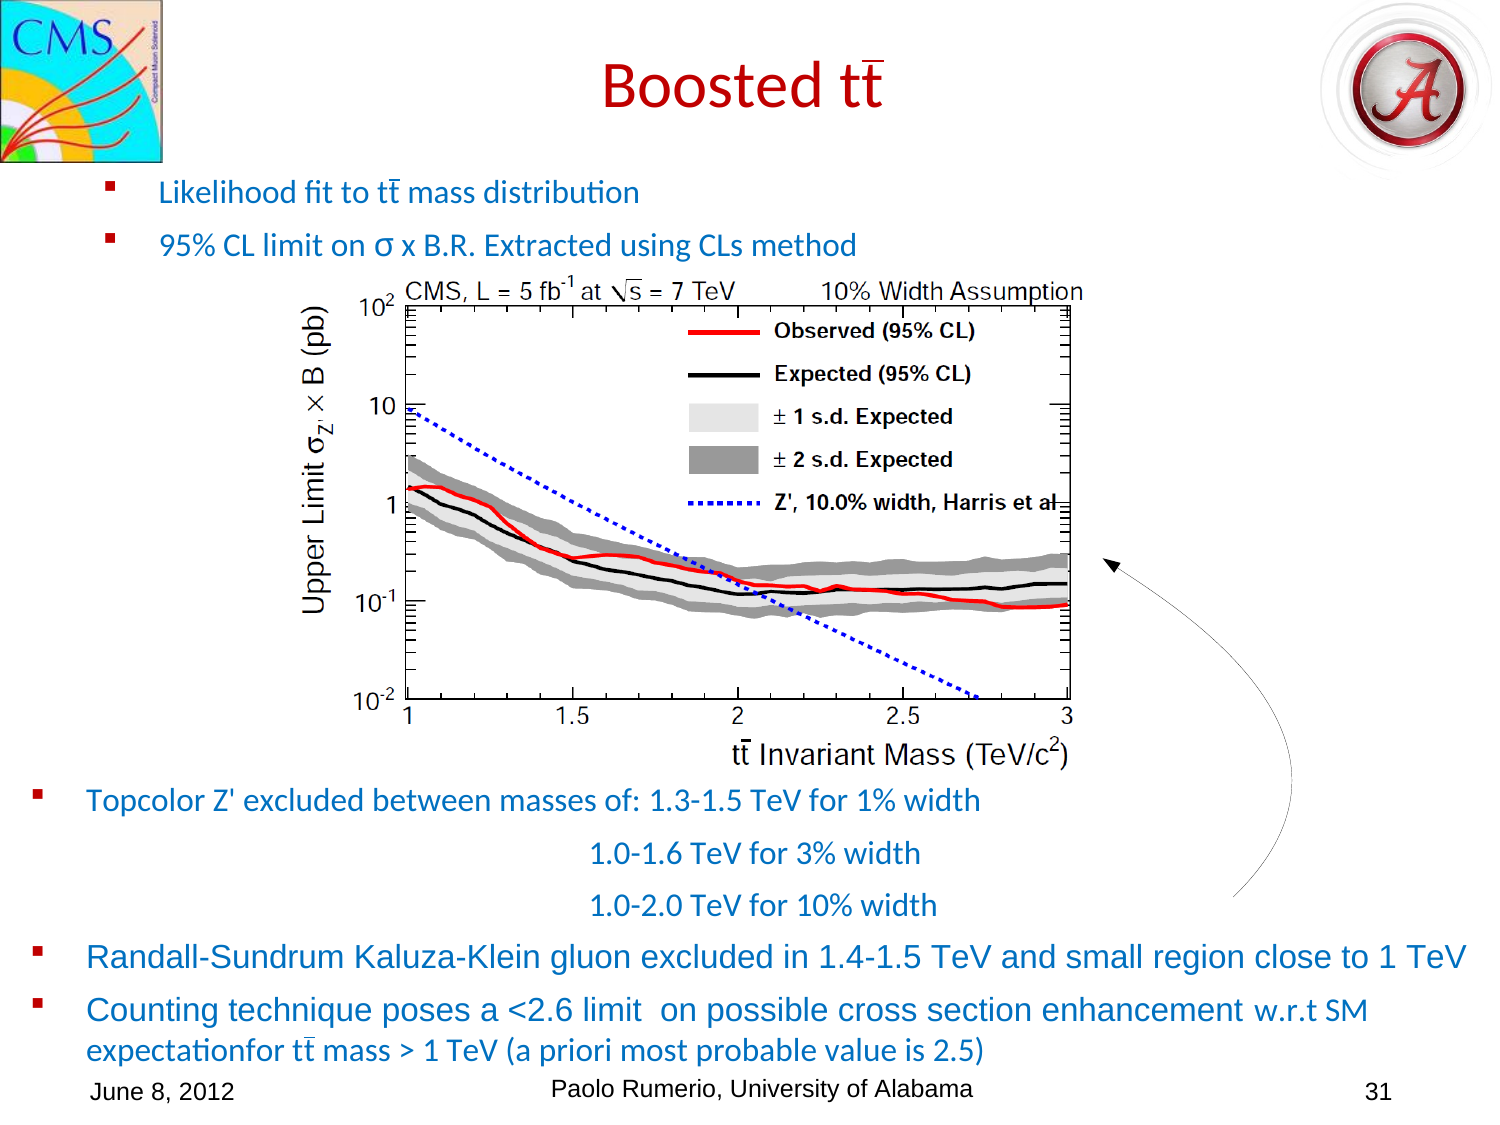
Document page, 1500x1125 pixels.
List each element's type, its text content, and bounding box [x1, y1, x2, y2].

text_box Topcolor Z' excluded between masses of: 1.3-1.5 TeV for 1% width 1.0-1.6 TeV for 3% width 1.0-2.0 TeV for 10% width Randall-Sundrum Kaluza-Klein gluon excluded in 1.4-1.5 TeV and small region close to 1 TeV Counting technique poses a <2.6 limit on possible cross section enhancement w.r.t SM expectationfor tt mass > 1 TeV (a priori most probable value is 2.5) [15, 771, 1486, 909]
picture [0, 0, 163, 163]
picture [289, 267, 1115, 780]
text_box Boosted tt [163, 0, 1319, 162]
text_box Likelihood fit to tt mass distribution 95% CL limit on σ x B.R. Extracted using CLs method [87, 162, 1401, 301]
picture [1319, 0, 1500, 180]
